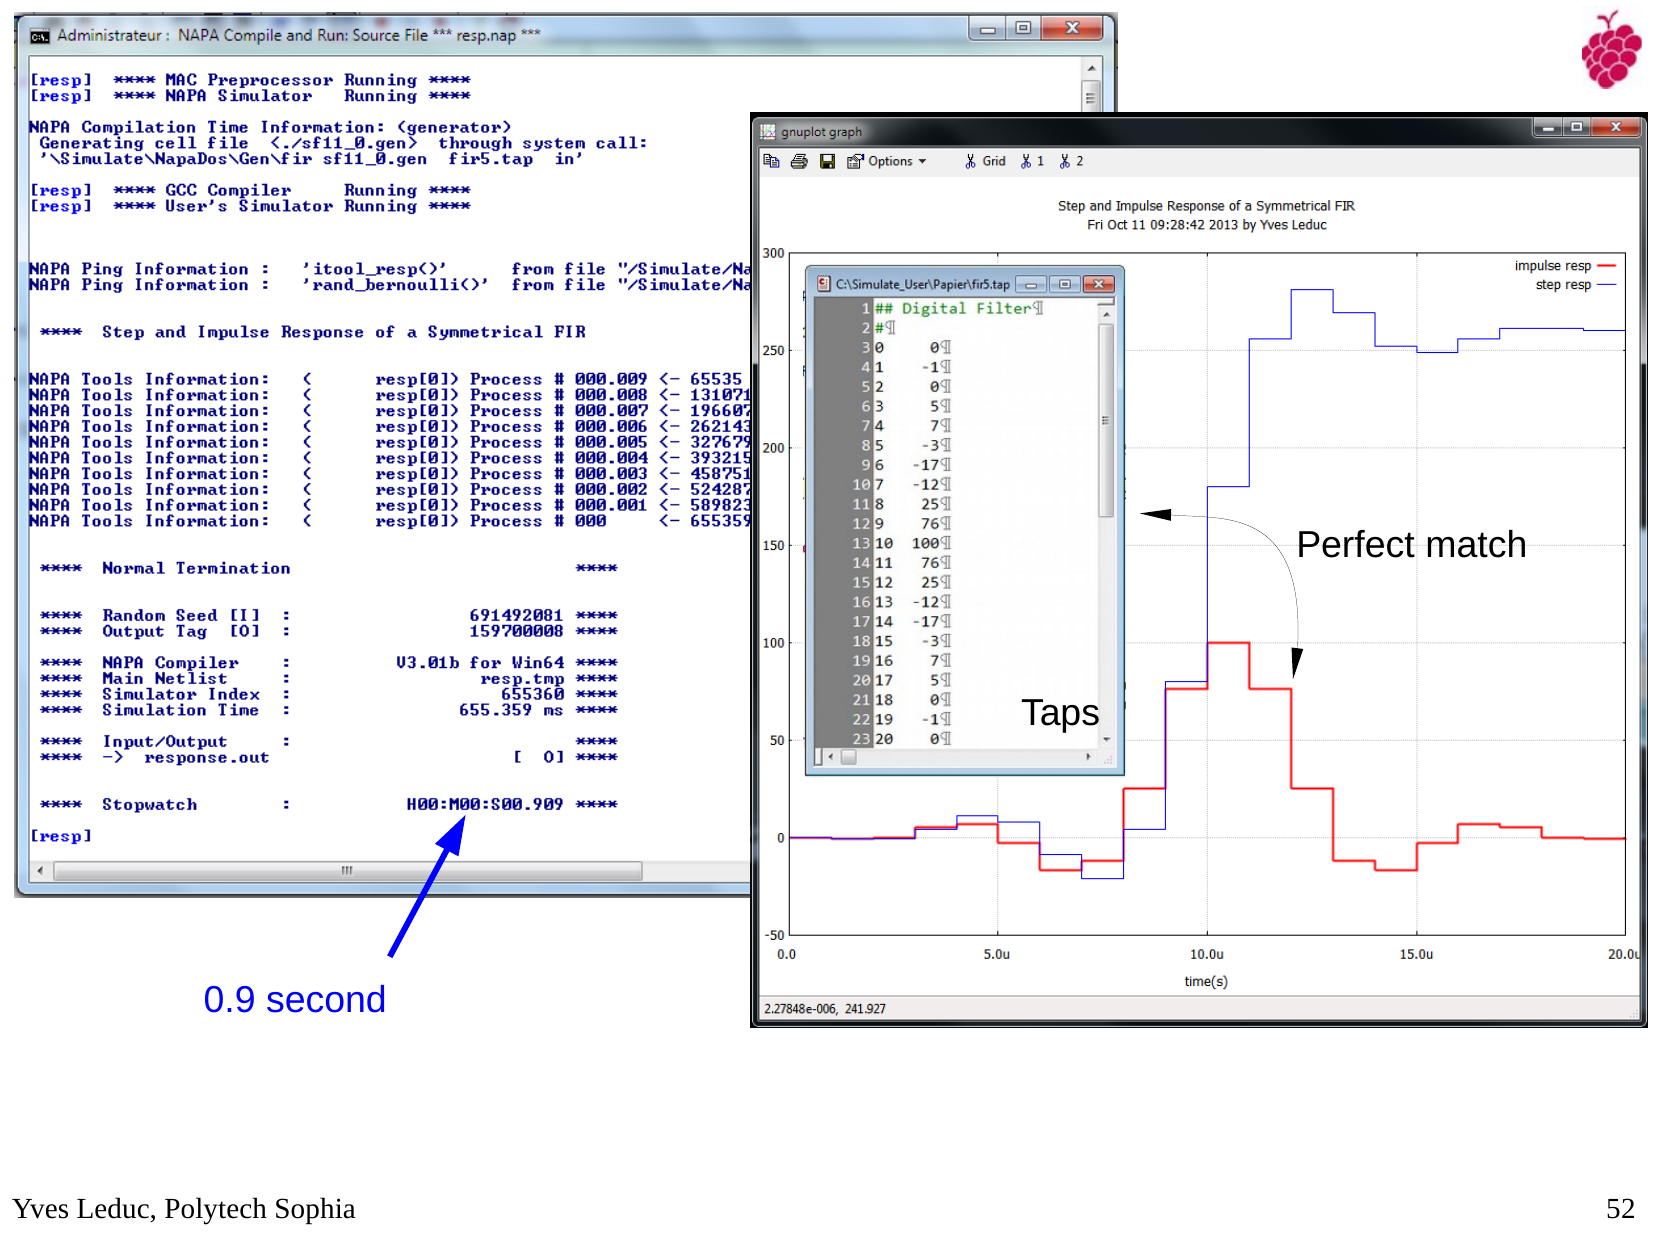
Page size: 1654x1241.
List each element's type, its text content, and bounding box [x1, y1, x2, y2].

picture [14, 12, 1648, 1028]
text_box Perfect match [1281, 516, 1543, 573]
picture [1582, 5, 1642, 89]
text_box 0.9 second [188, 970, 403, 1028]
text_box Taps [1006, 683, 1164, 759]
